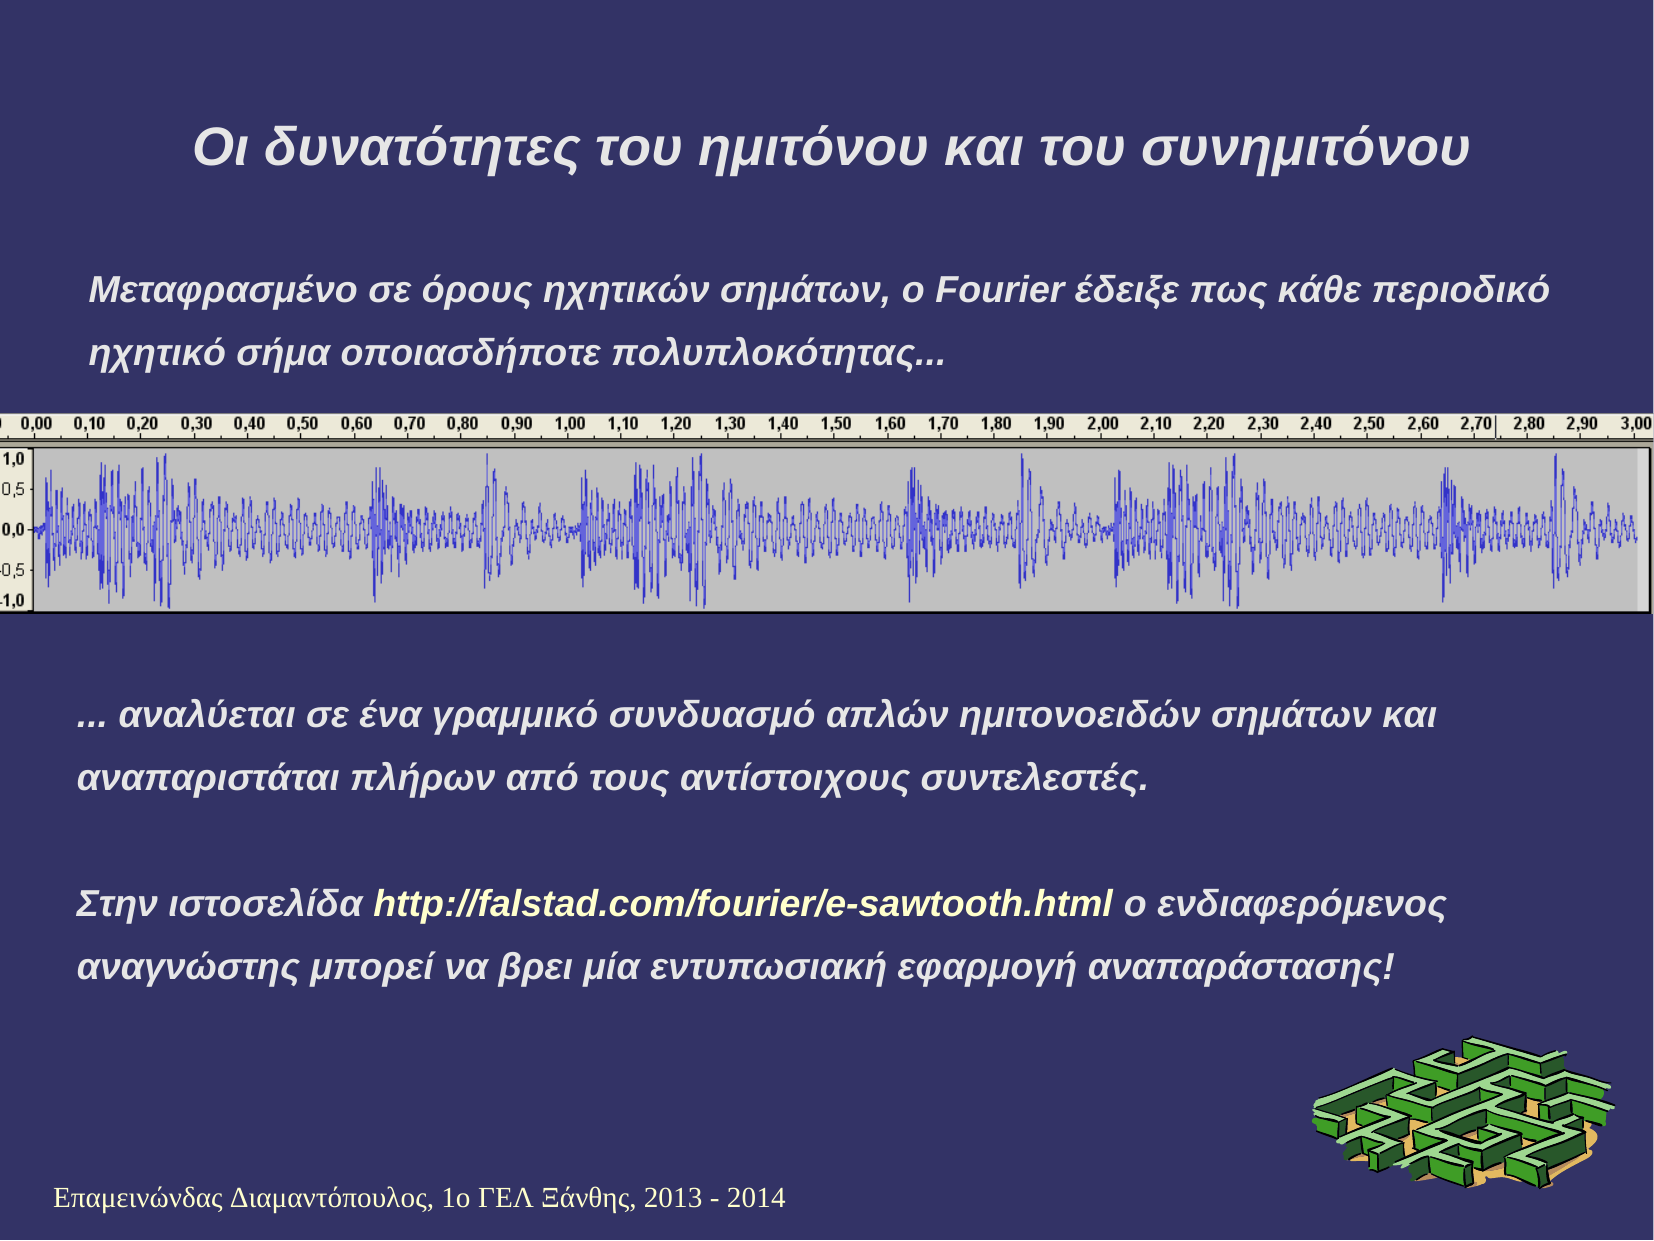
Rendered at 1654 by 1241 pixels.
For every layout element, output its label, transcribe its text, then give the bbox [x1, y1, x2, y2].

title Μεταφρασμένο σε όρους ηχητικών σημάτων, ο Fourier έδειξε πως κάθε περιοδικό ηχητικό σήμα οποιασδήποτε πολυπλοκότητας... [88, 236, 1577, 384]
title Οι δυνατότητες του ημιτόνου και του συνημιτόνου [88, 87, 1577, 207]
title ... αναλύεται σε ένα γραμμικό συνδυασμό απλών ημιτονοειδών σημάτων και αναπαριστάται πλήρων από τους αντίστοιχους συντελεστές. Στην ιστοσελίδα http://falstad.com/fourier/e-sawtooth.html ο ενδιαφερόμενος αναγνώστης μπορεί να βρει μία εντυπωσιακή εφαρμογή αναπαράστασης! [76, 682, 1565, 977]
picture [0, 413, 1654, 614]
